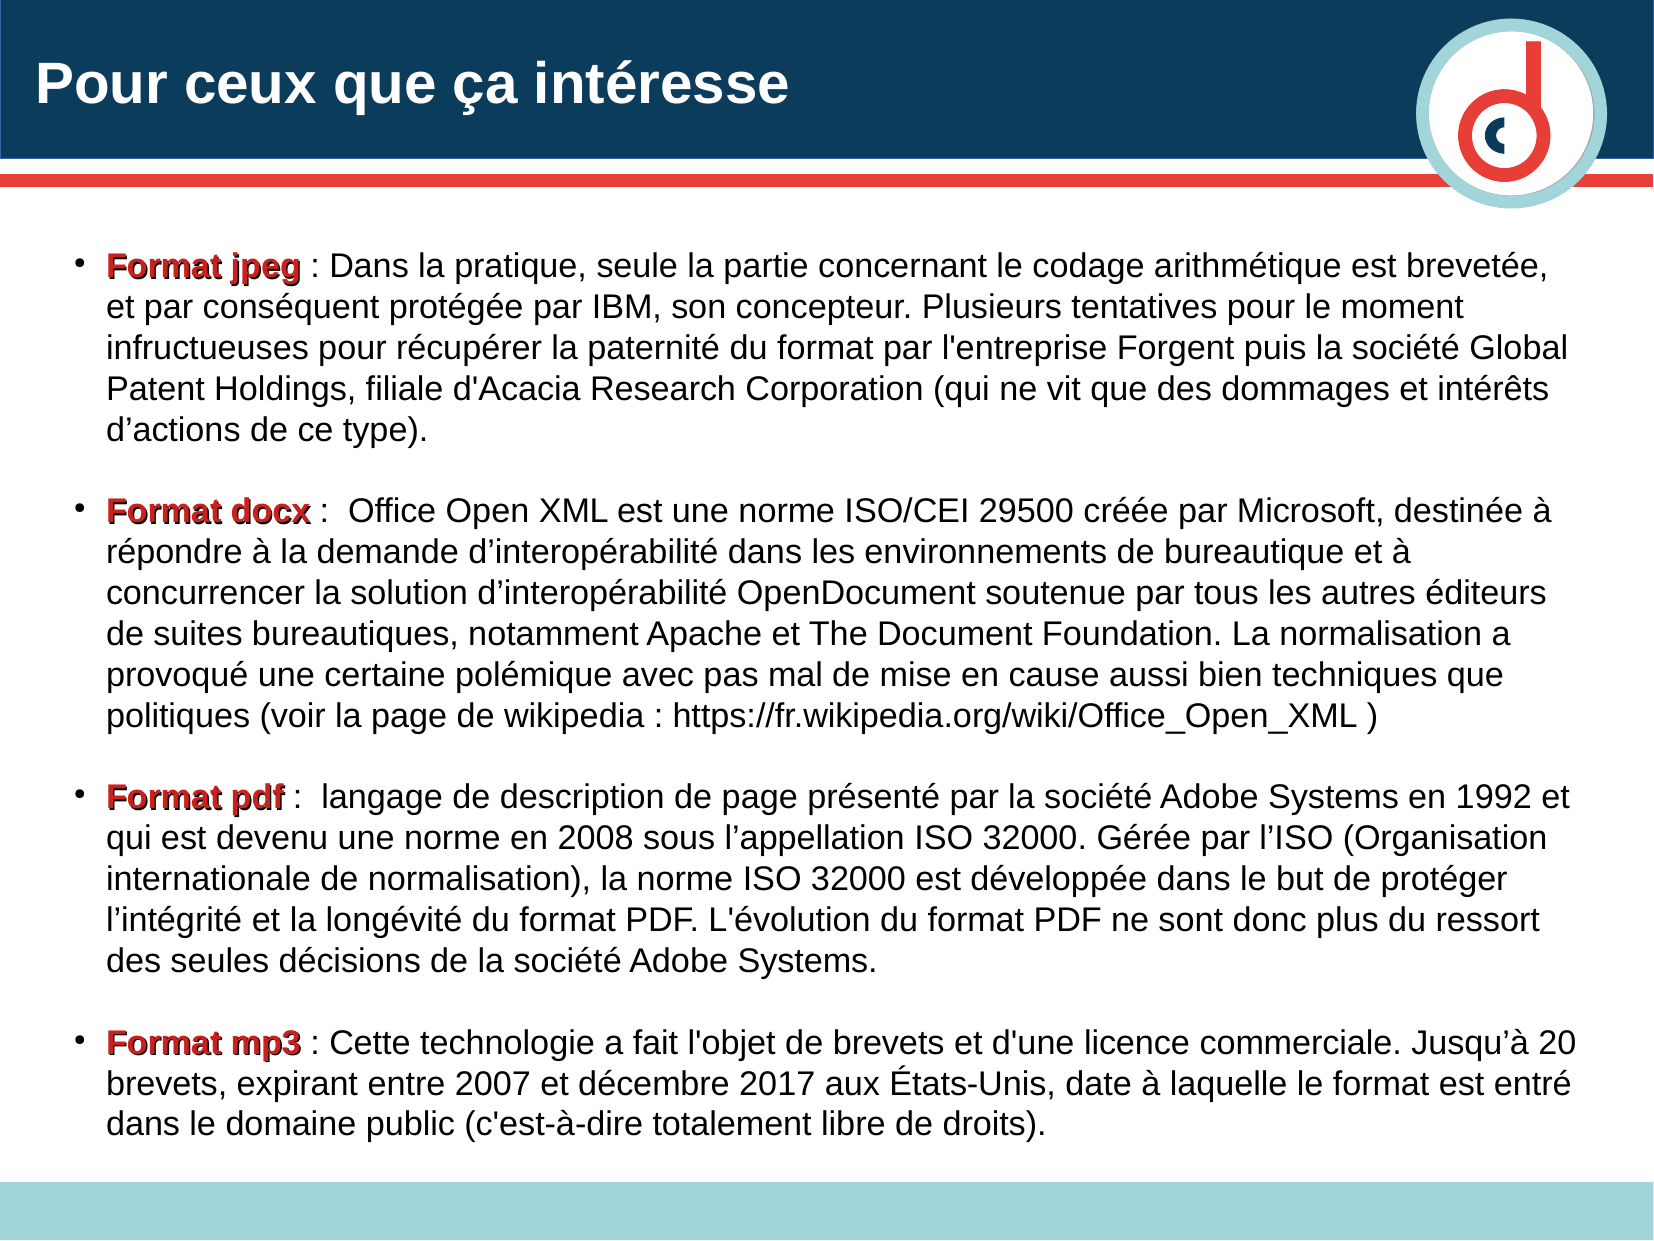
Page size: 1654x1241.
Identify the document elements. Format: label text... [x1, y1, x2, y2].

text_box Format jpeg : Dans la pratique, seule la partie concernant le codage arithmétique est brevetée, et par conséquent protégée par IBM, son concepteur. Plusieurs tentatives pour le moment infructueuses pour récupérer la paternité du format par l'entreprise Forgent puis la société Global Patent Holdings, filiale d'Acacia Research Corporation (qui ne vit que des dommages et intérêts d’actions de ce type). Format docx : Office Open XML est une norme ISO/CEI 29500 créée par Microsoft, destinée à répondre à la demande d’interopérabilité dans les environnements de bureautique et à concurrencer la solution d’interopérabilité OpenDocument soutenue par tous les autres éditeurs de suites bureautiques, notamment Apache et The Document Foundation. La normalisation a provoqué une certaine polémique avec pas mal de mise en cause aussi bien techniques que politiques (voir la page de wikipedia : https://fr.wikipedia.org/wiki/Office_Open_XML ) Format pdf : langage de description de page présenté par la société Adobe Systems en 1992 et qui est devenu une norme en 2008 sous l’appellation ISO 32000. Gérée par l’ISO (Organisation internationale de normalisation), la norme ISO 32000 est développée dans le but de protéger l’intégrité et la longévité du format PDF. L'évolution du format PDF ne sont donc plus du ressort des seules décisions de la société Adobe Systems. Format mp3 : Cette technologie a fait l'objet de brevets et d'une licence commerciale. Jusqu’à 20 brevets, expirant entre 2007 et décembre 2017 aux États-Unis, date à laquelle le format est entré dans le domaine public (c'est-à-dire totalement libre de droits). [58, 236, 1595, 1152]
title Pour ceux que ça intéresse [35, 11, 1429, 159]
